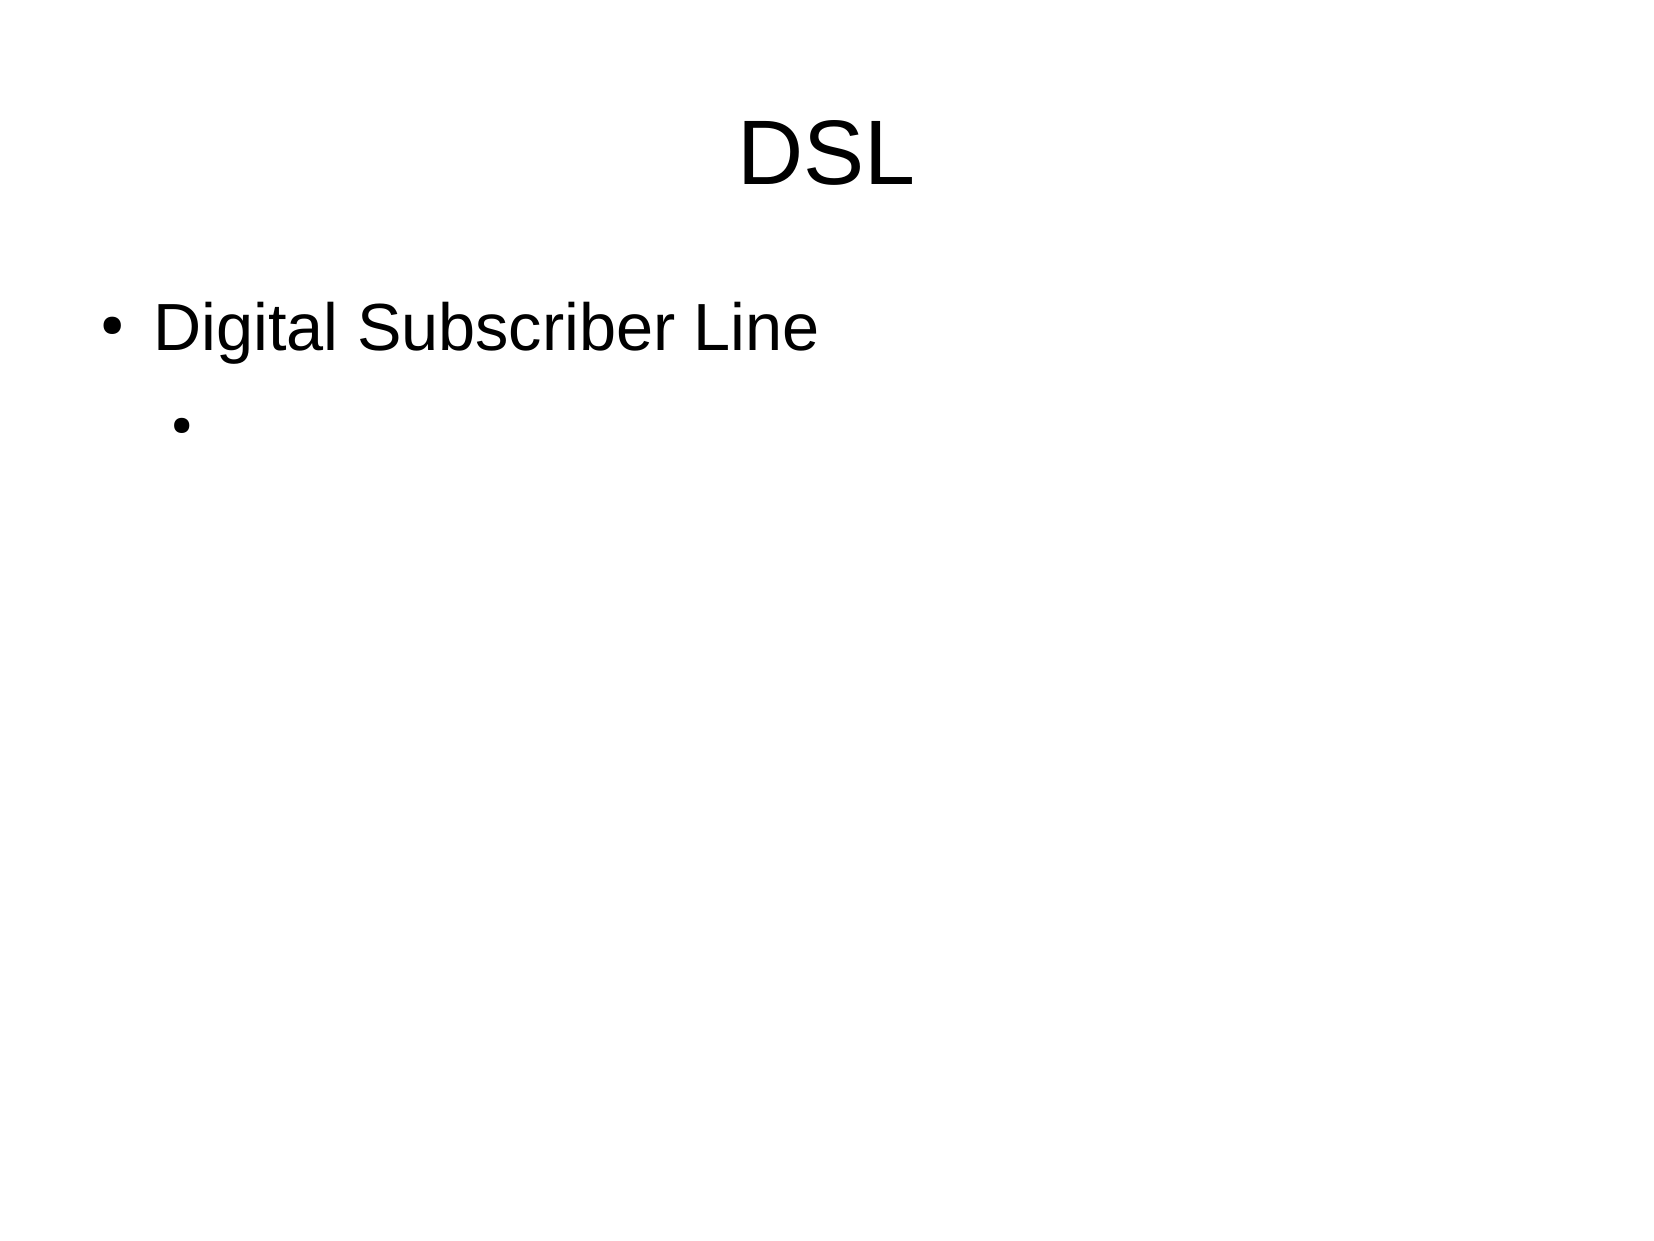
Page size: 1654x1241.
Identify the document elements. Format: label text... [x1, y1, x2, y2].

list Digital Subscriber Line [82, 290, 1571, 1094]
title DSL [82, 56, 1571, 250]
